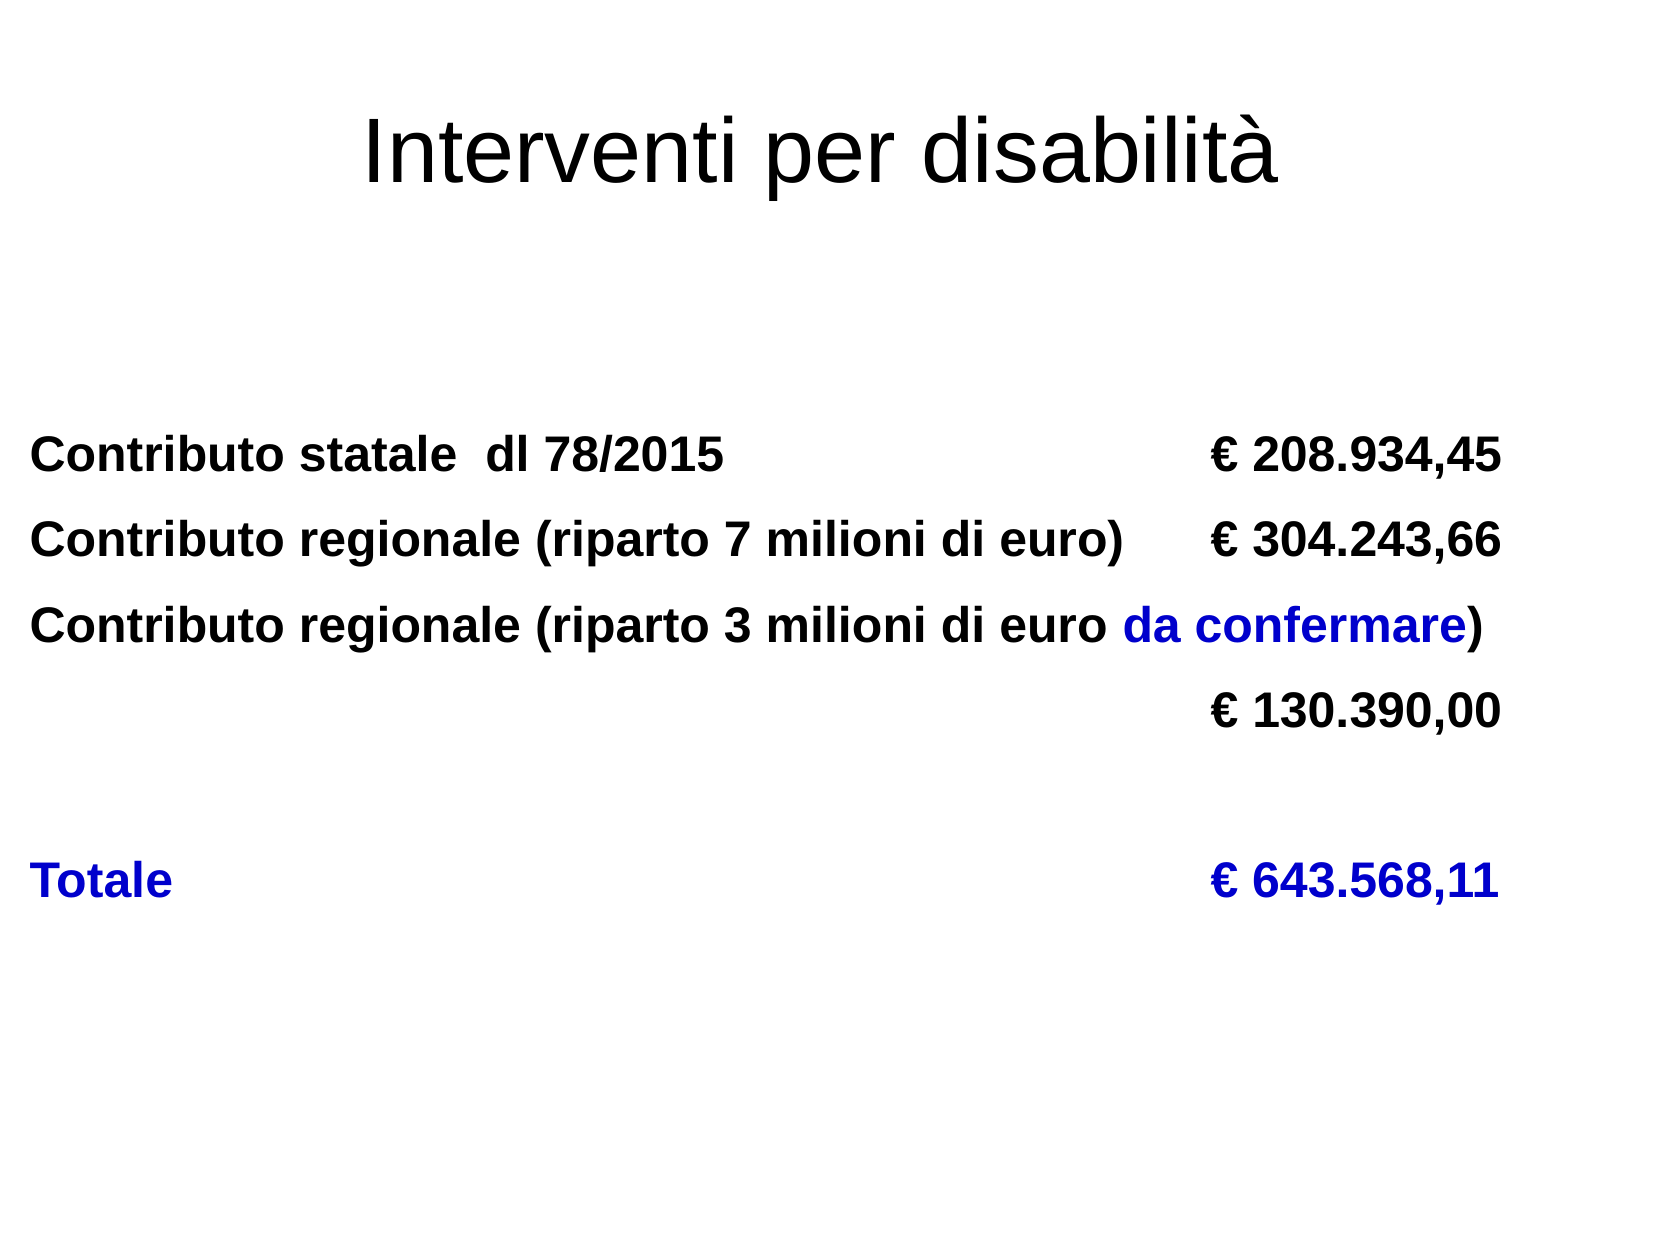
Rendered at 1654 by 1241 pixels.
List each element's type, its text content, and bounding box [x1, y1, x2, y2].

list Contributo statale dl 78/2015 € 208.934,45 Contributo regionale (riparto 7 milioni di euro) € 304.243,66 Contributo regionale (riparto 3 milioni di euro da confermare) € 130.390,00 Totale € 643.568,11 [29, 265, 1625, 1241]
title Interventi per disabilità [76, 25, 1565, 265]
